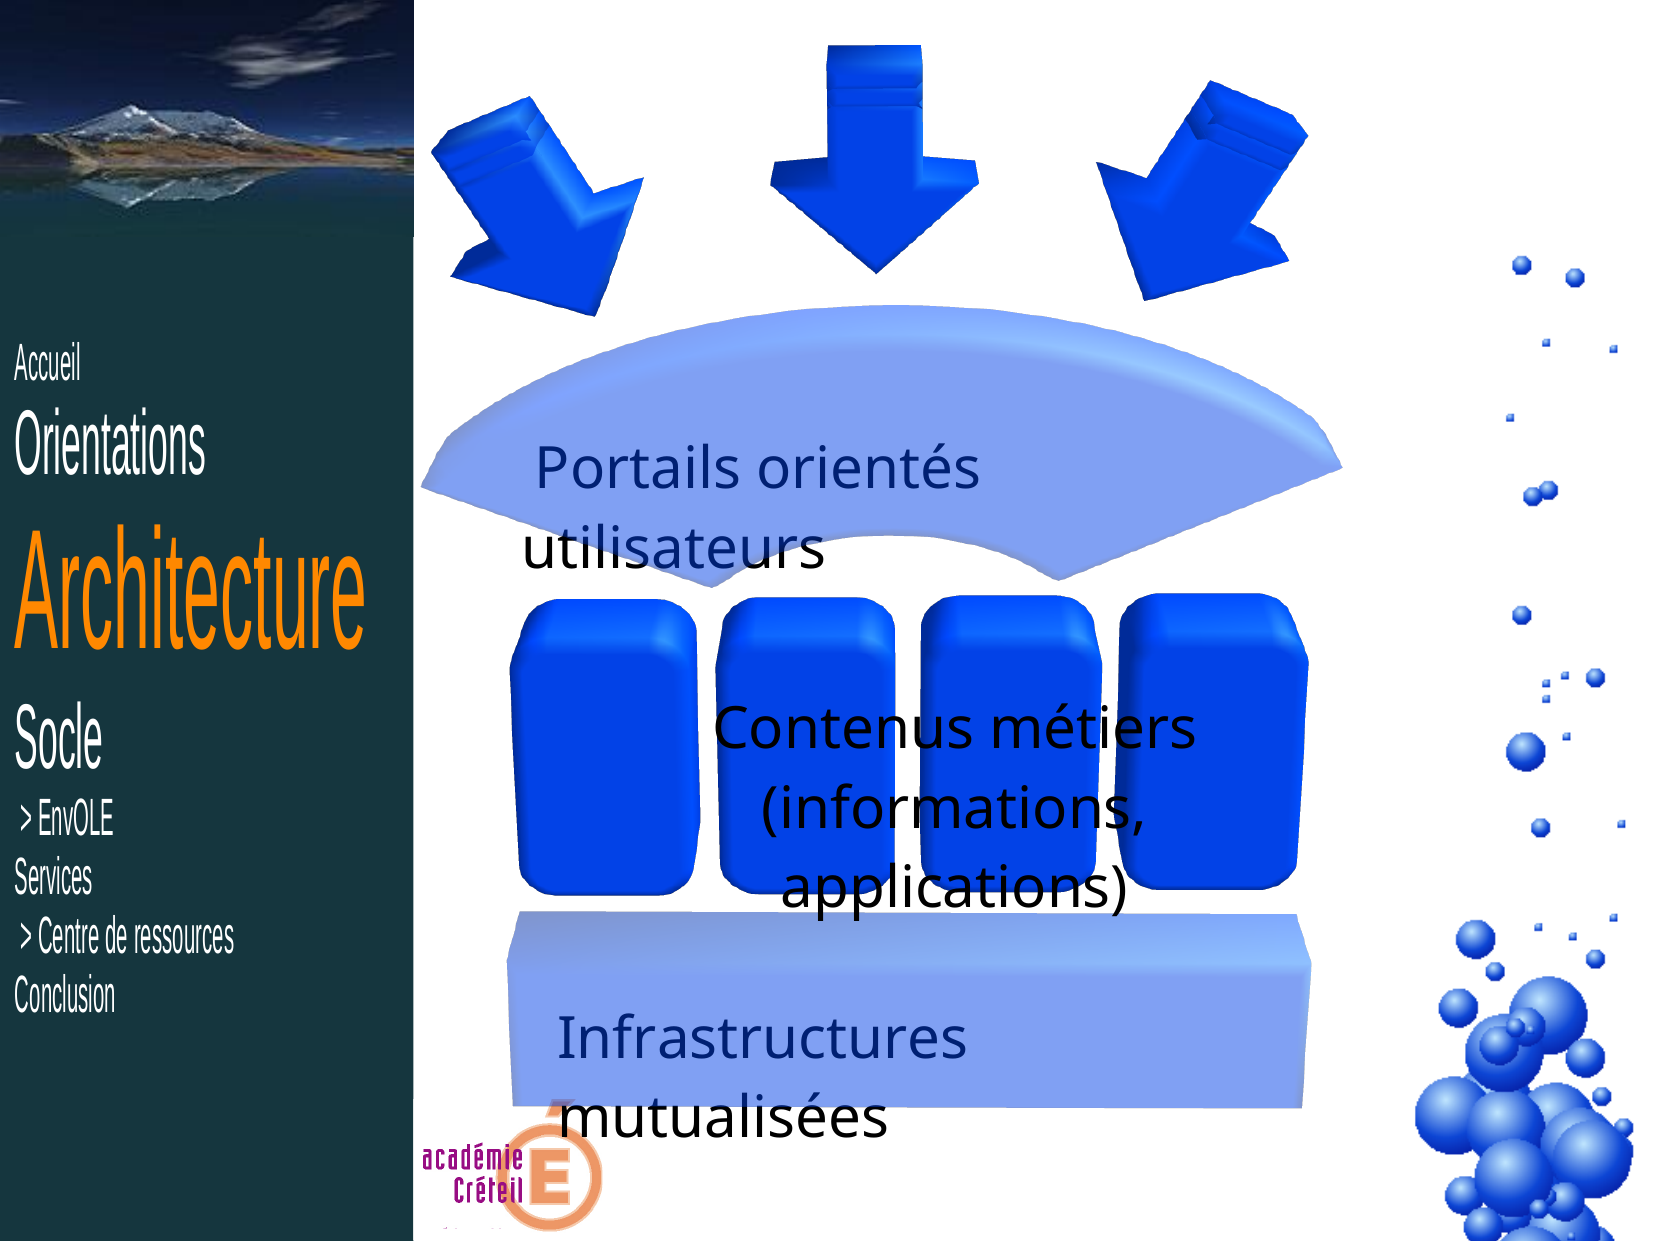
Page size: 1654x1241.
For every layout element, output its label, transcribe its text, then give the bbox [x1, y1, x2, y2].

picture [1412, 236, 1648, 1241]
text_box [539, 338, 1405, 494]
picture [413, 1099, 603, 1240]
picture [0, 0, 414, 237]
text_box Contenus métiers (informations, applications) [591, 679, 1319, 837]
text_box Accueil Orientations Architecture Socle > EnvOLE Services > Centre de ressources Conclusion [0, 324, 384, 1034]
